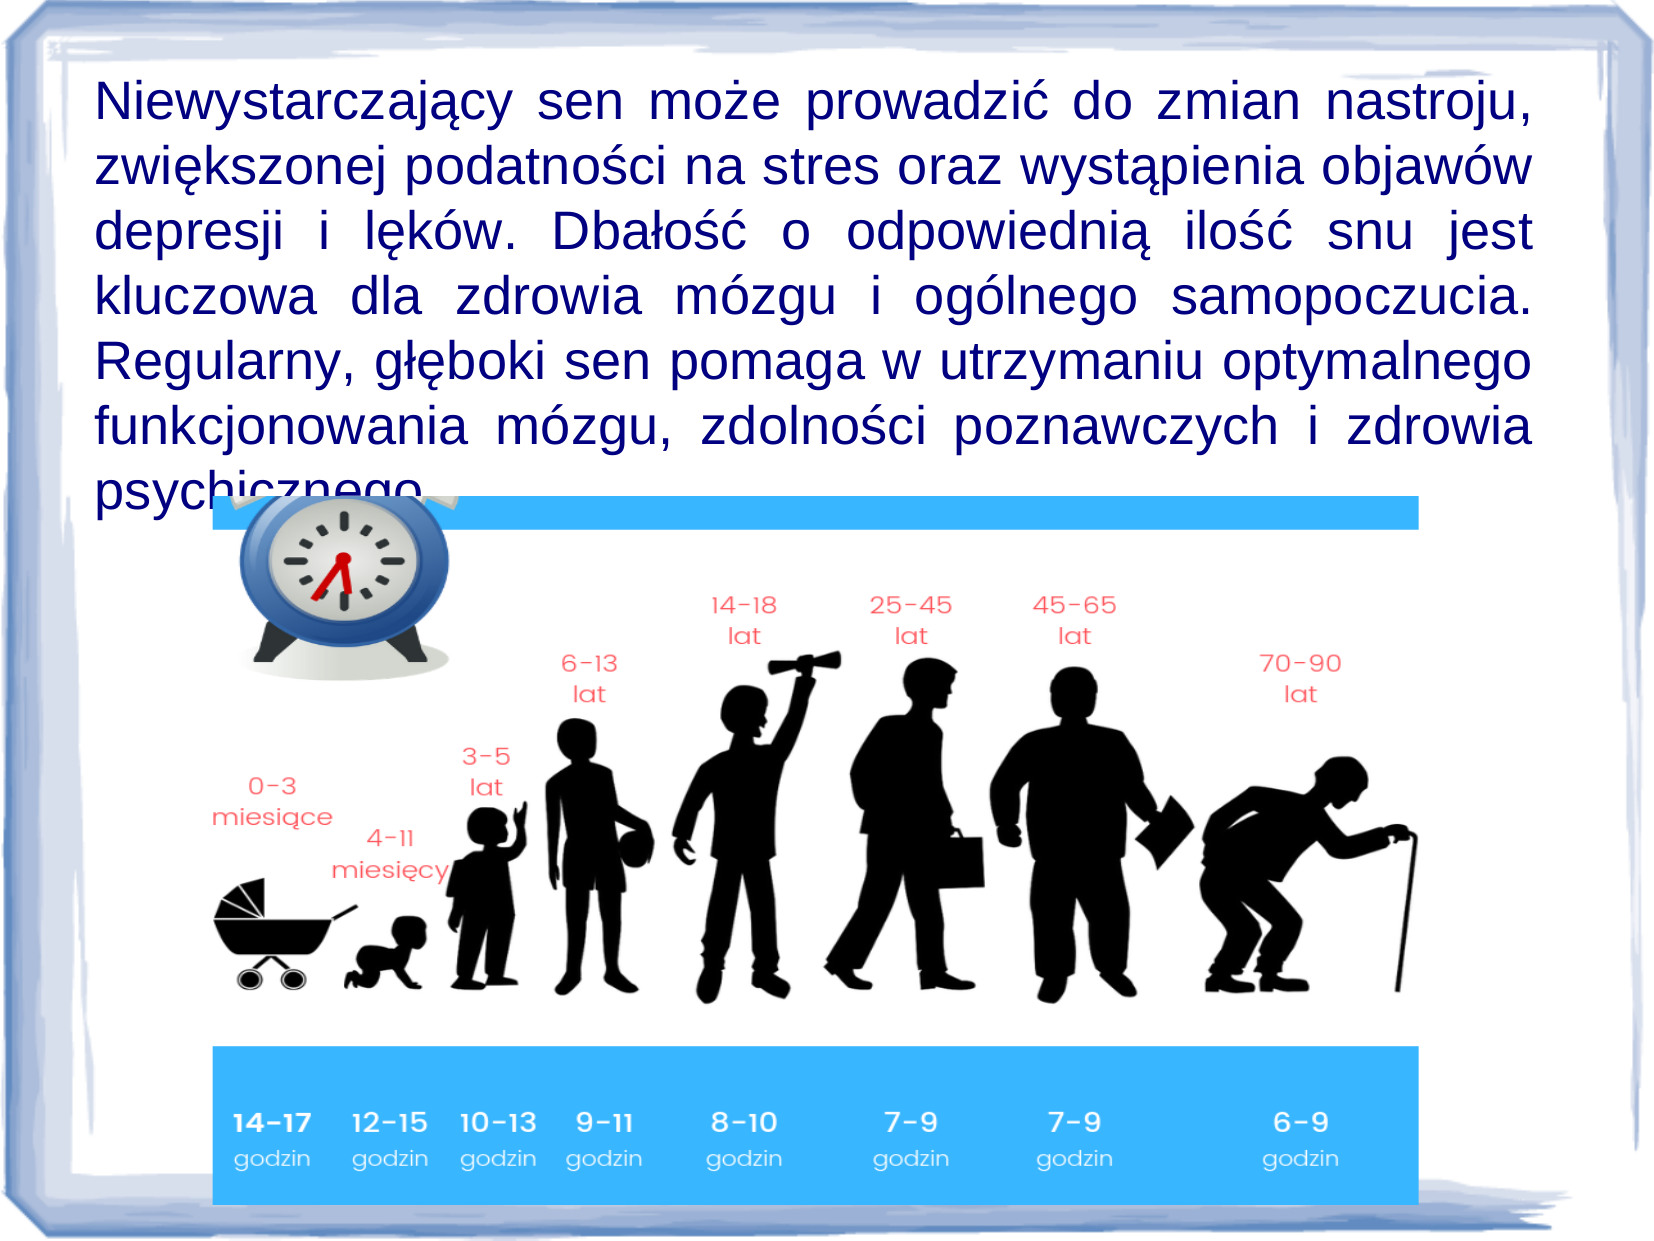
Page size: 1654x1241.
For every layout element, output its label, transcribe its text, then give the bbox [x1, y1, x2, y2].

list Niewystarczający sen może prowadzić do zmian nastroju, zwiększonej podatności na stres oraz wystąpienia objawów depresji i lęków. Dbałość o odpowiednią ilość snu jest kluczowa dla zdrowia mózgu i ogólnego samopoczucia. Regularny, głęboki sen pomaga w utrzymaniu optymalnego funkcjonowania mózgu, zdolności poznawczych i zdrowia psychicznego. [94, 64, 1548, 745]
picture [212, 496, 1419, 1205]
